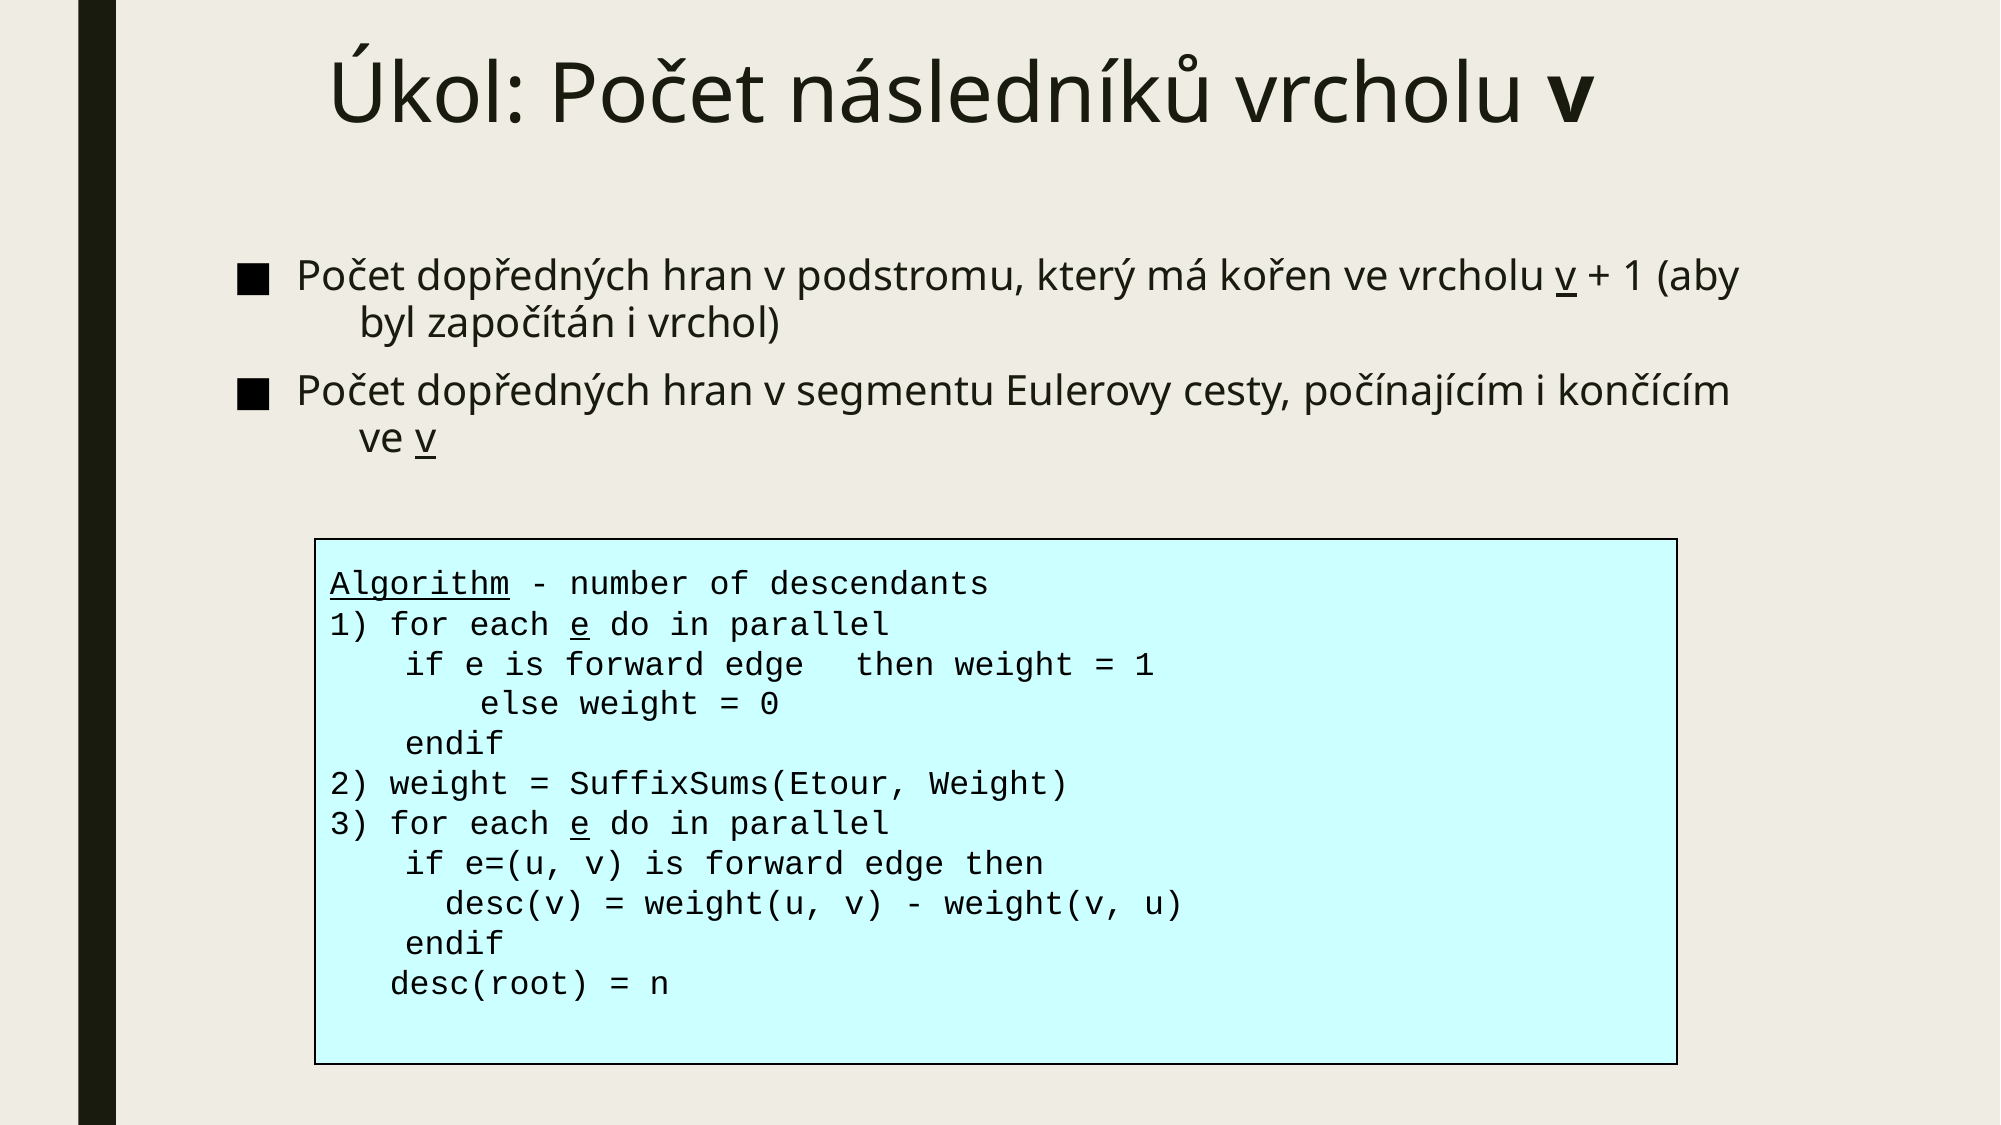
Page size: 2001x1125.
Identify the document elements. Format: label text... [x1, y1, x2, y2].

title Úkol: Počet následníků vrcholu v [312, 43, 1701, 150]
list Počet dopředných hran v podstromu, který má kořen ve vrcholu v + 1 (aby byl započítán i vrchol) Počet dopředných hran v segmentu Eulerovy cesty, počínajícím i končícím ve v [218, 245, 1794, 833]
text_box Algorithm - number of descendants 1) for each e do in parallel if e is forward edge then weight = 1 else weight = 0 endif 2) weight = SuffixSums(Etour, Weight) 3) for each e do in parallel if e=(u, v) is forward edge then desc(v) = weight(u, v) - weight(v, u) endif desc(root) = n [315, 539, 1677, 1064]
